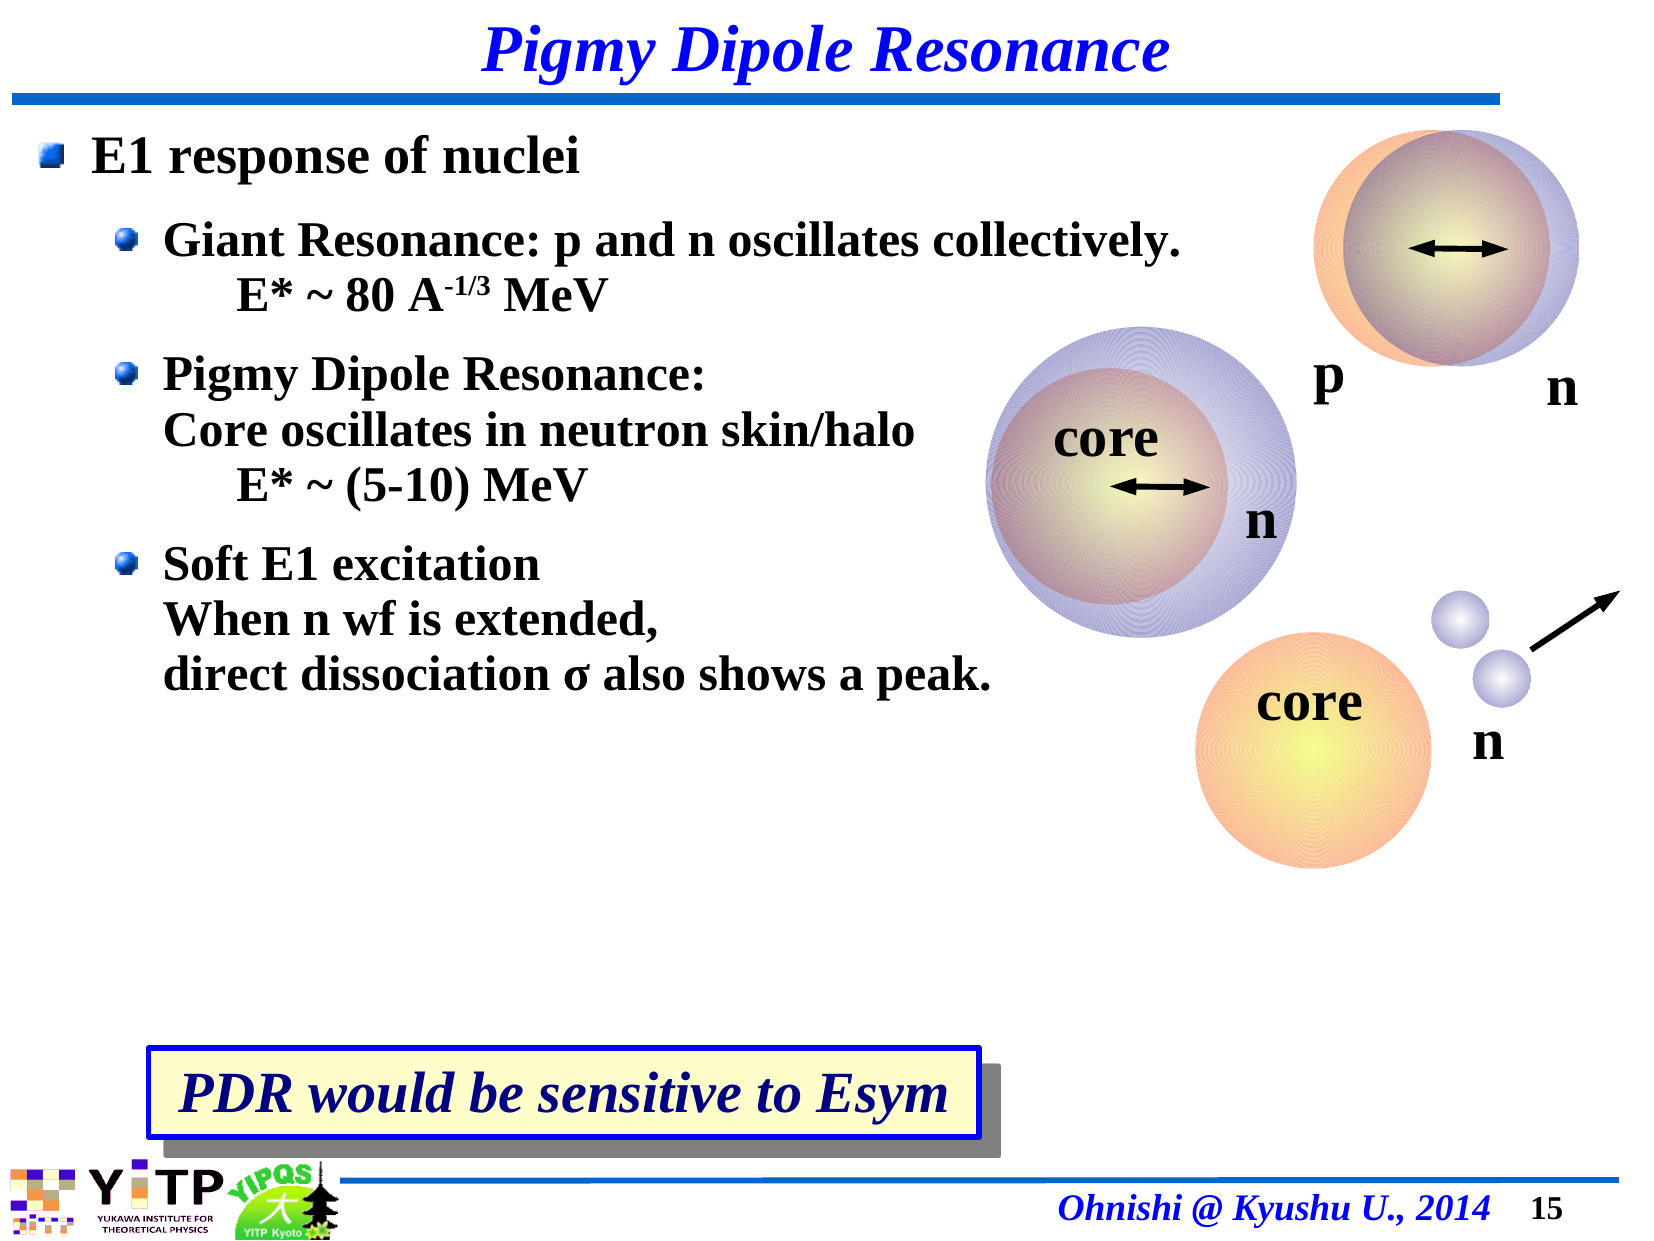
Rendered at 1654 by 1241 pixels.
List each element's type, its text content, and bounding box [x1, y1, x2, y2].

text_box core [1053, 404, 1160, 471]
text_box [1313, 130, 1580, 367]
text_box [1195, 632, 1432, 869]
text_box [985, 326, 1297, 638]
text_box [1431, 590, 1490, 649]
text_box core [1256, 668, 1364, 735]
list E1 response of nuclei Giant Resonance: p and n oscillates collectively. E* ~ 80 A-1/3 MeV Pigmy Dipole Resonance: Core oscillates in neutron skin/halo E* ~ (5-10) MeV Soft E1 excitation When n wf is extended, direct dissociation σ also shows a peak. [20, 124, 1621, 1137]
text_box [1472, 649, 1532, 708]
text_box n [1472, 707, 1506, 774]
text_box p [1313, 340, 1347, 407]
text_box n [1245, 486, 1278, 553]
text_box n [1546, 353, 1580, 420]
text_box PDR would be sensitive to Esym [148, 1048, 980, 1138]
title Pigmy Dipole Resonance [0, 0, 1654, 99]
picture [0, 1154, 340, 1241]
